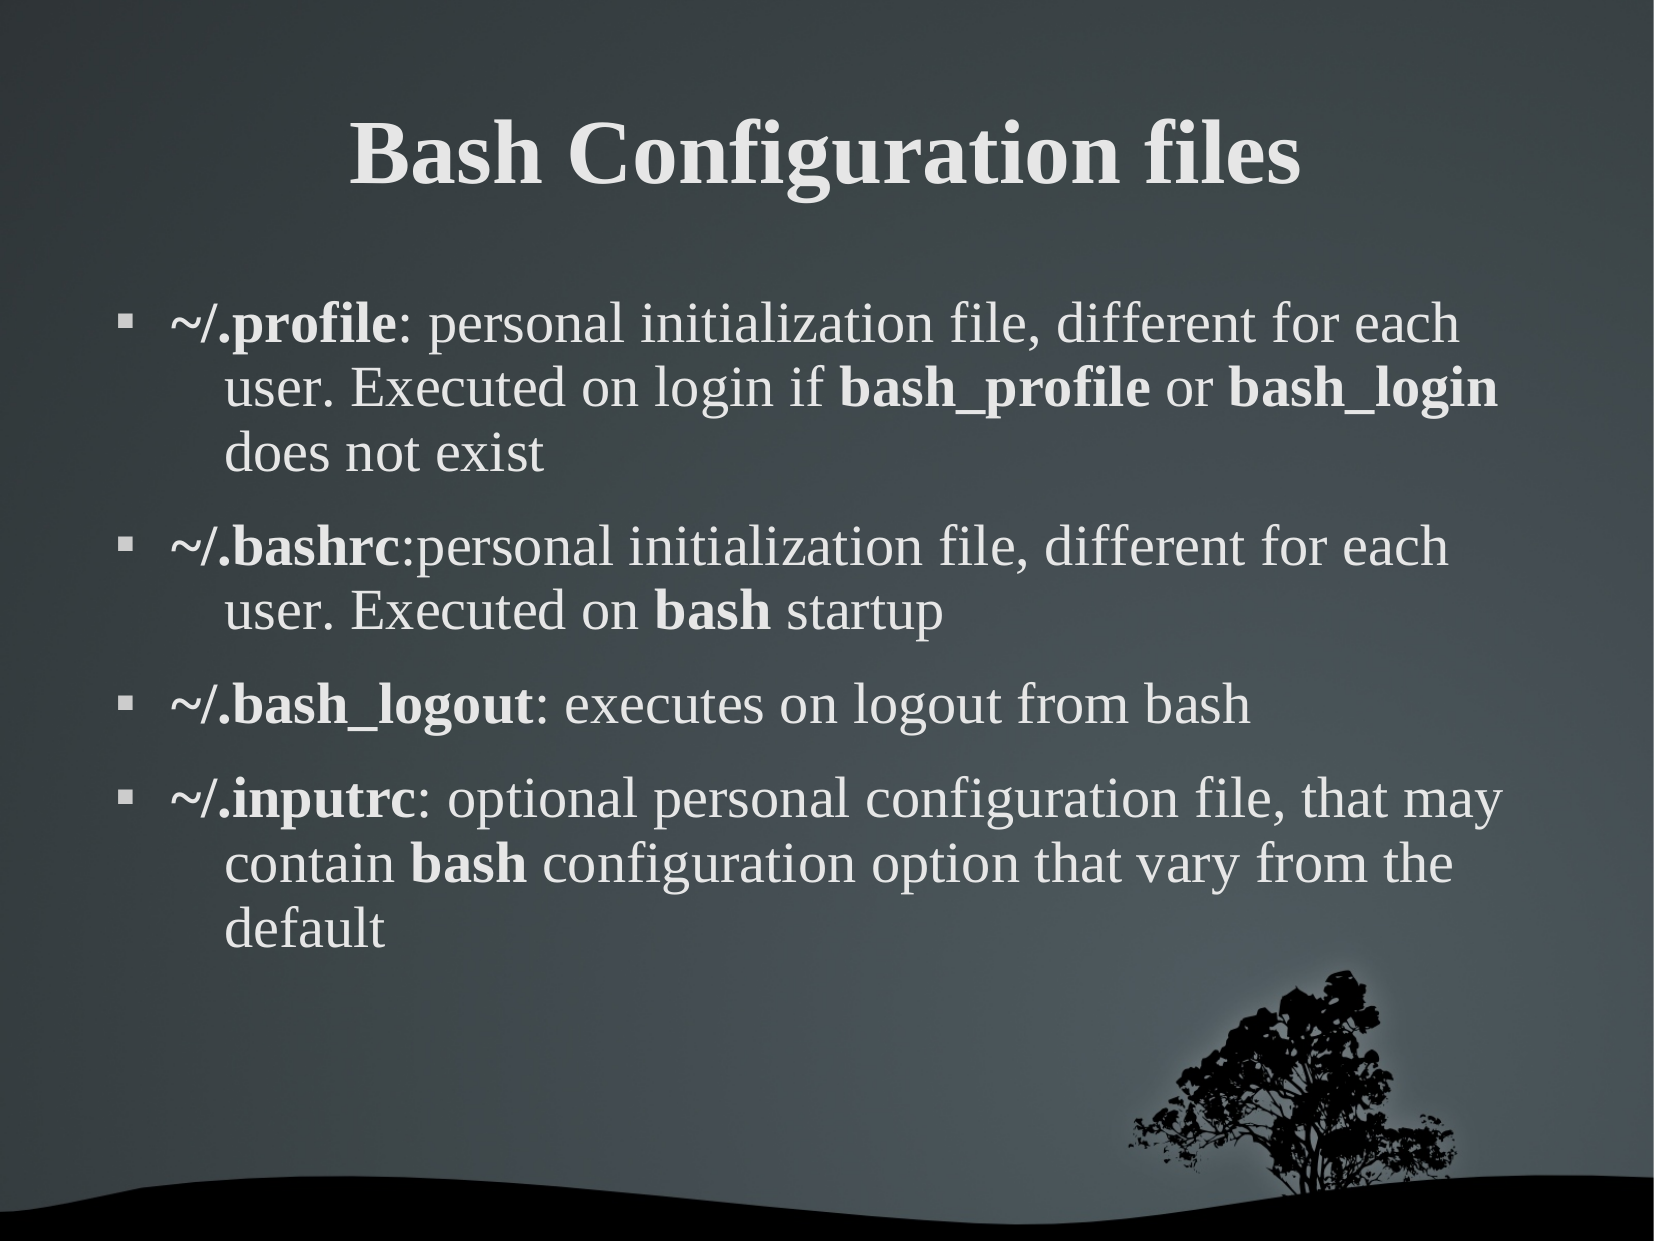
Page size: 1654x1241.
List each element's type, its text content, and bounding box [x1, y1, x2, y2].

list ~/.profile: personal initialization file, different for each user. Executed on login if bash_profile or bash_login does not exist ~/.bashrc:personal initialization file, different for each user. Executed on bash startup ~/.bash_logout: executes on logout from bash ~/.inputrc: optional personal configuration file, that may contain bash configuration option that vary from the default [82, 290, 1571, 1109]
picture [0, 0, 1654, 1241]
title Bash Configuration files [82, 49, 1571, 257]
